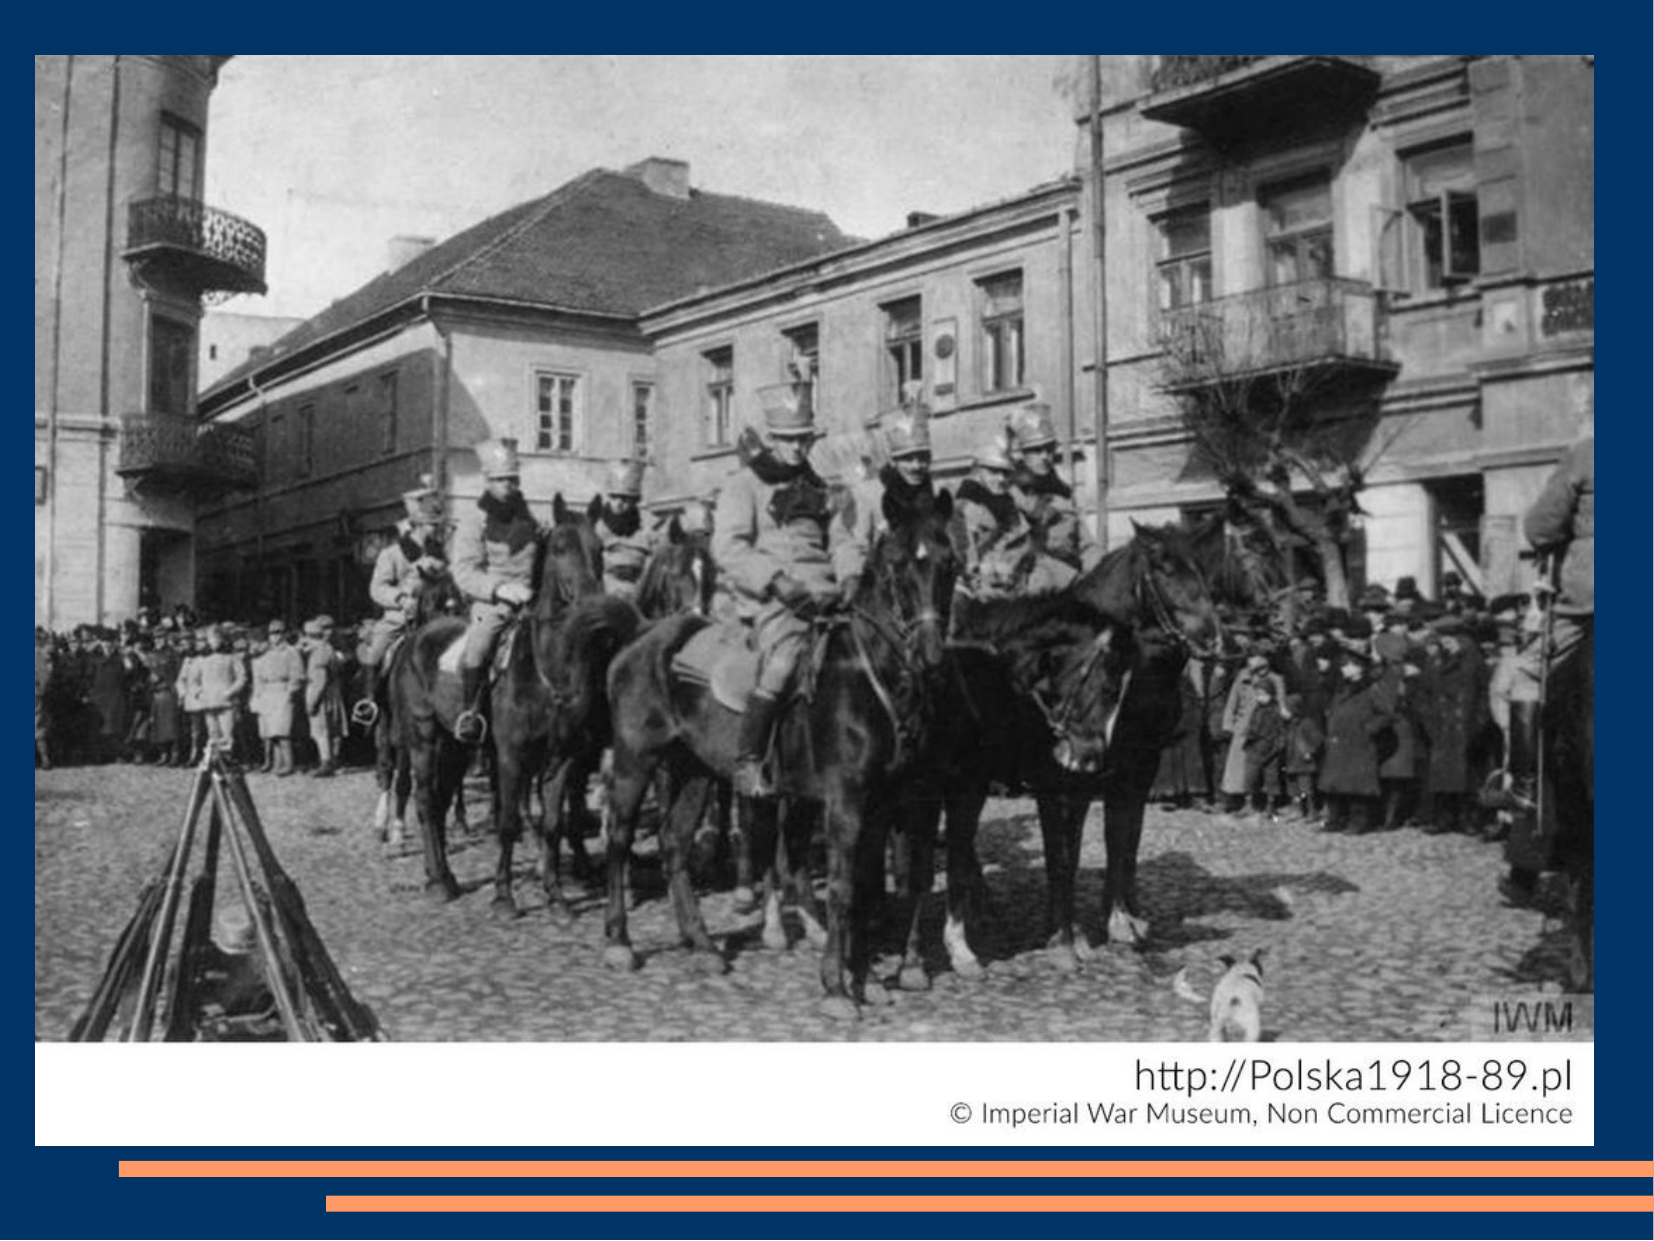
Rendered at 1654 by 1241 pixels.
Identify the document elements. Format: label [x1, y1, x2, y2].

picture [35, 55, 1594, 1146]
